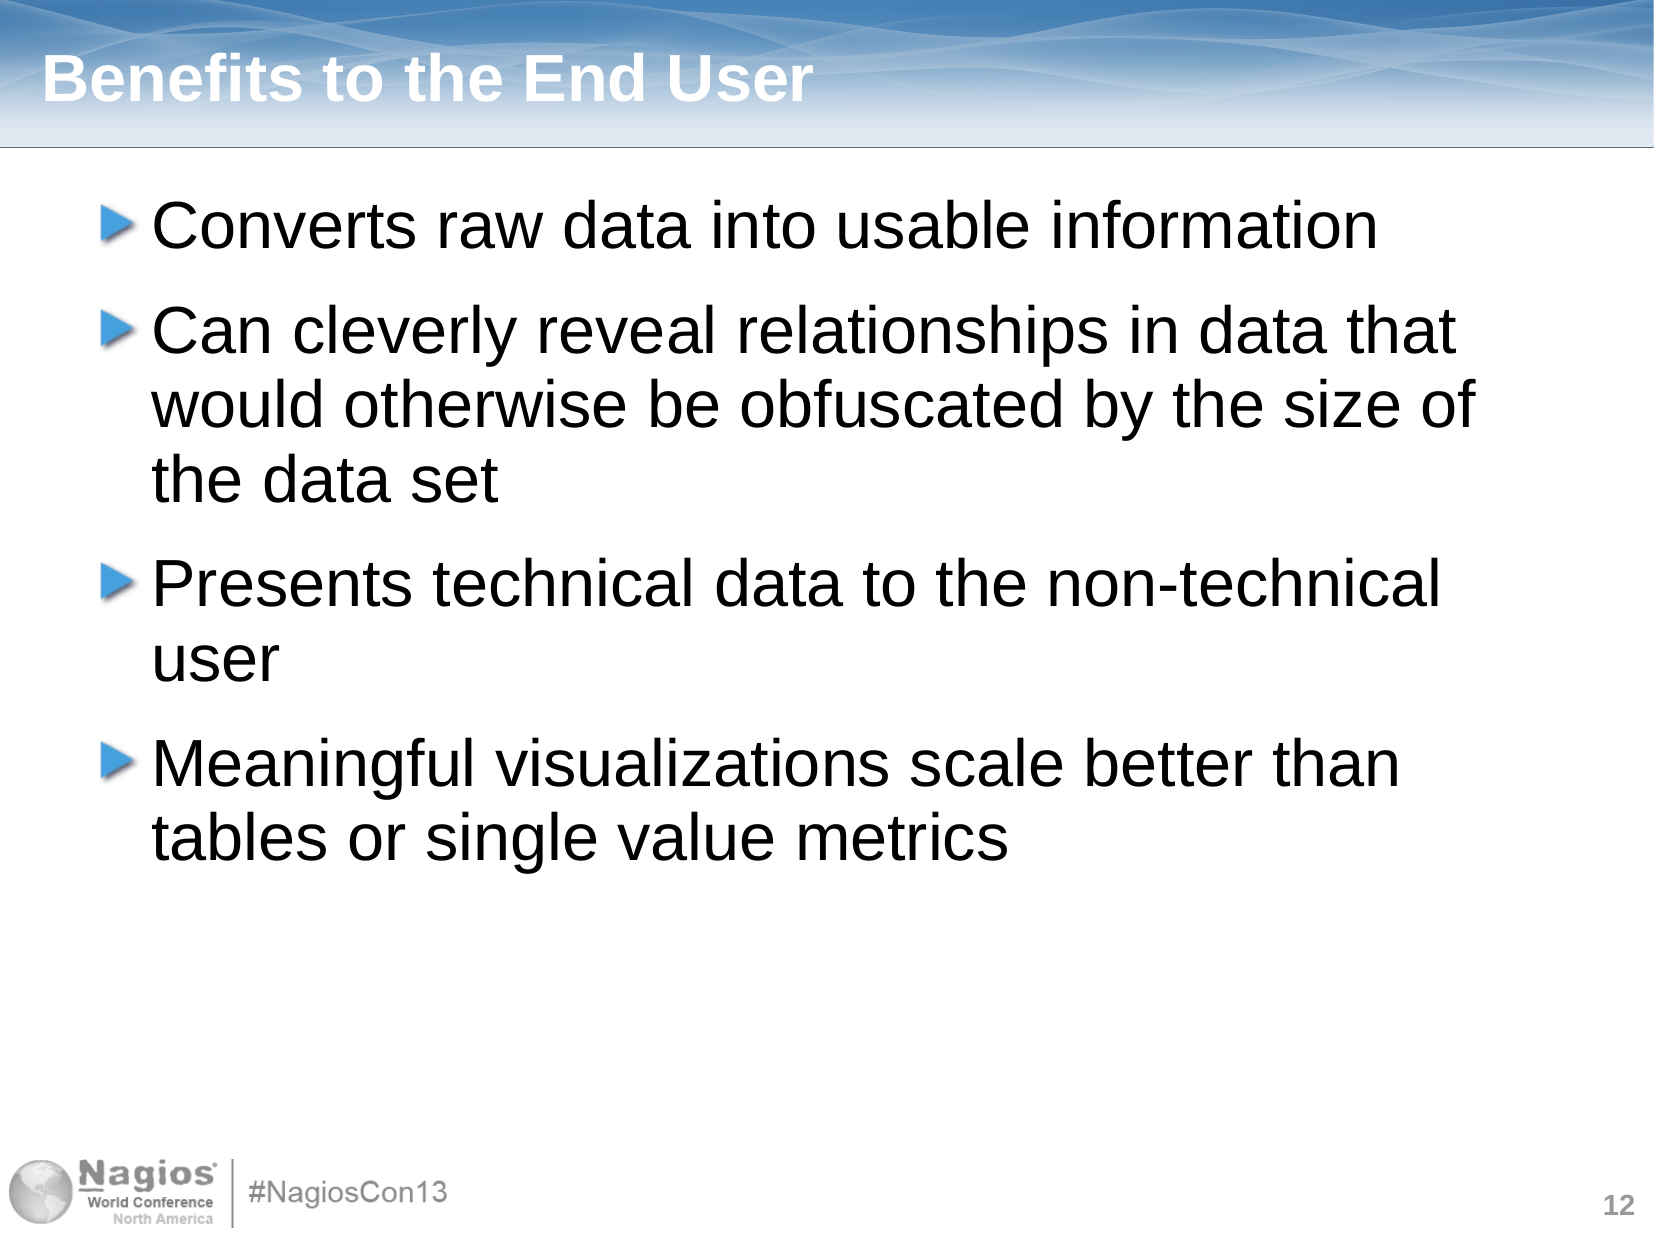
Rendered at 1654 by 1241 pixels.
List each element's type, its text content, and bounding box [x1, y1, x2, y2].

list Converts raw data into usable information Can cleverly reveal relationships in data that would otherwise be obfuscated by the size of the data set Presents technical data to the non-technical user Meaningful visualizations scale better than tables or single value metrics [80, 188, 1569, 1007]
picture [9, 1159, 453, 1228]
title Benefits to the End User [41, 29, 1248, 127]
picture [0, 0, 1654, 147]
